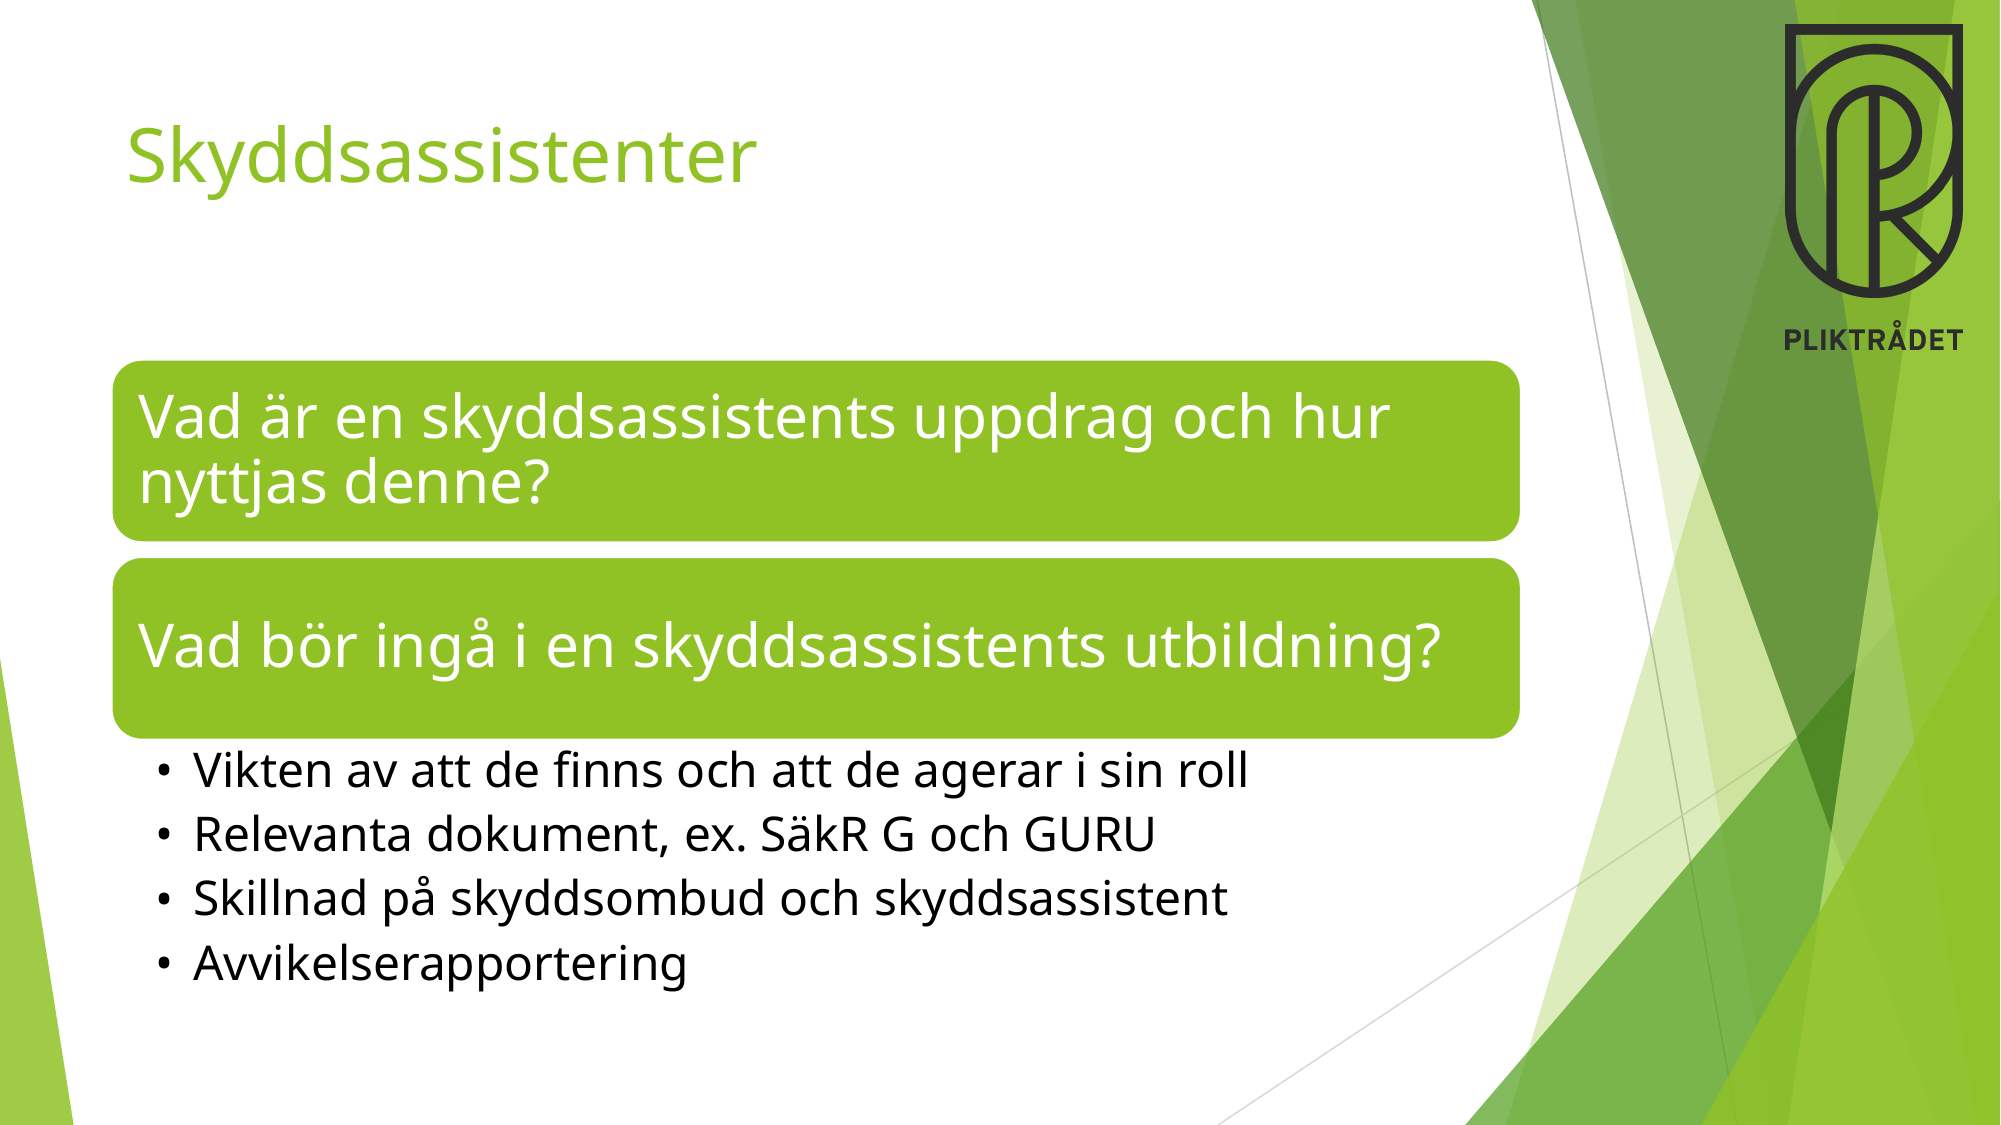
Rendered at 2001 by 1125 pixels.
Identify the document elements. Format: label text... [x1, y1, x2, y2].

title Skyddsassistenter [111, 99, 1522, 317]
text_box Vad bör ingå i en skyddsassistents utbildning? [111, 556, 1522, 740]
text_box Vikten av att de finns och att de agerar i sin roll Relevanta dokument, ex. SäkR G och GURU Skillnad på skyddsombud och skyddsassistent Avvikelserapportering [111, 740, 1522, 987]
picture [1785, 24, 1963, 350]
text_box Vad är en skyddsassistents uppdrag och hur nyttjas denne? [111, 359, 1522, 543]
